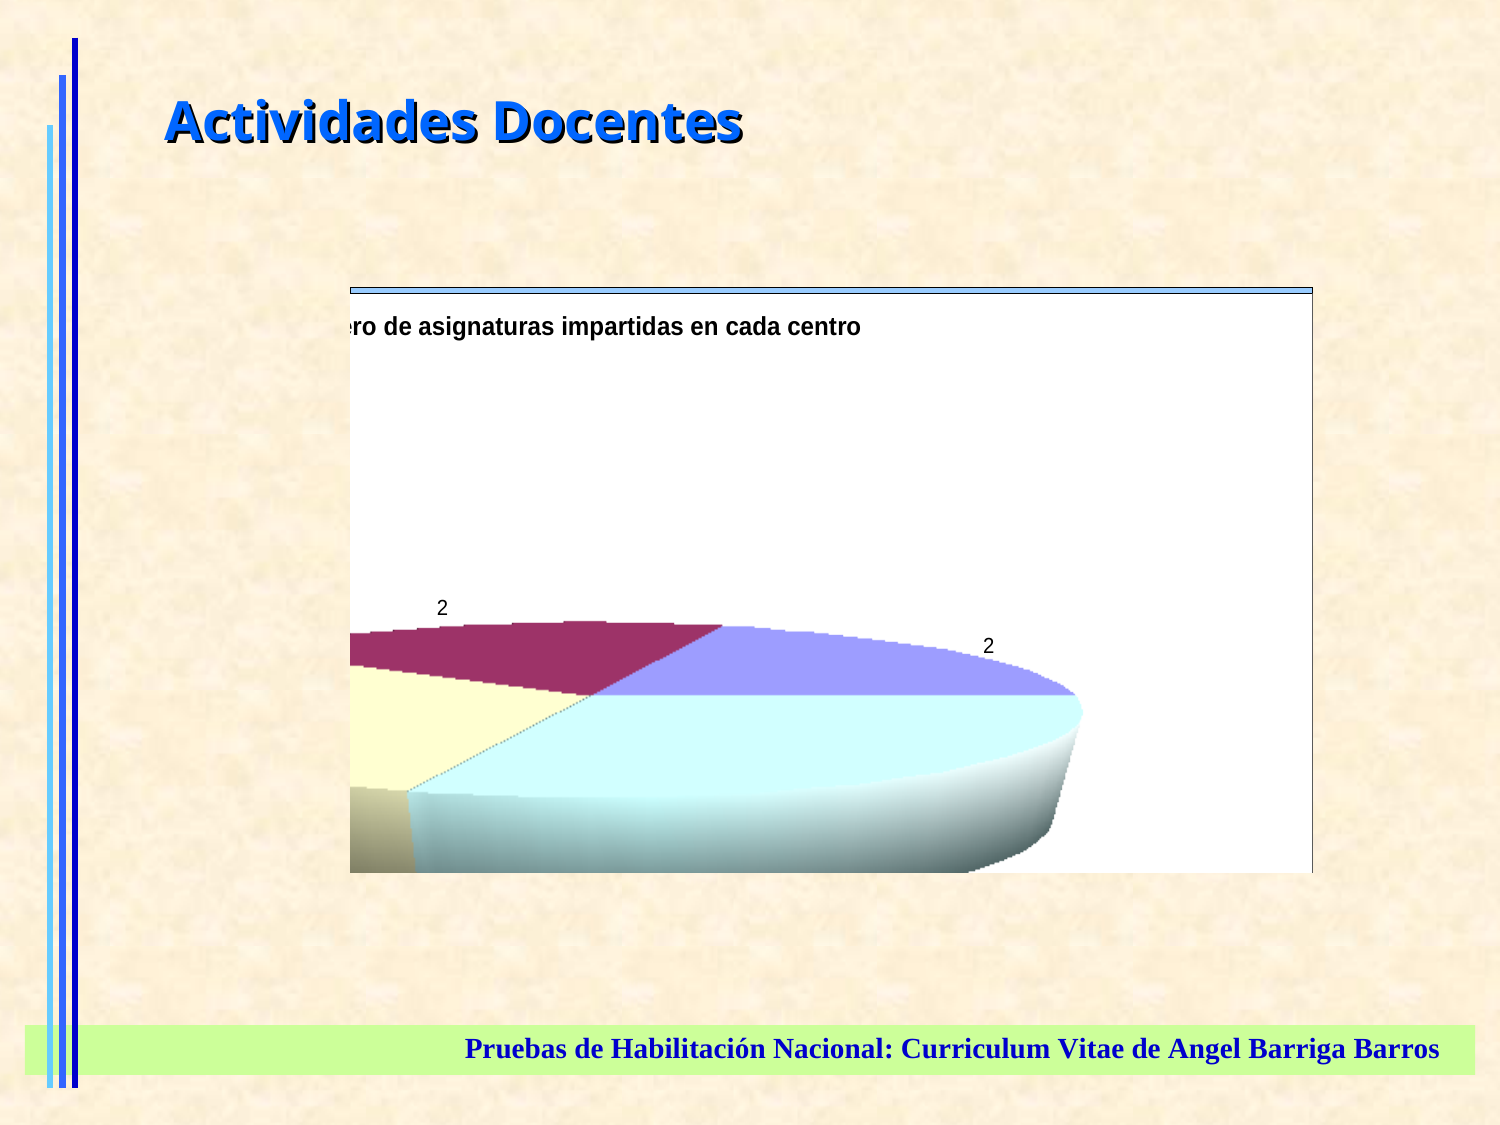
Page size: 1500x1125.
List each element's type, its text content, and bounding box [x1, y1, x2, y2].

text_box Actividades Docentes [150, 75, 759, 165]
chart [350, 287, 1313, 873]
picture [0, 0, 1500, 1125]
